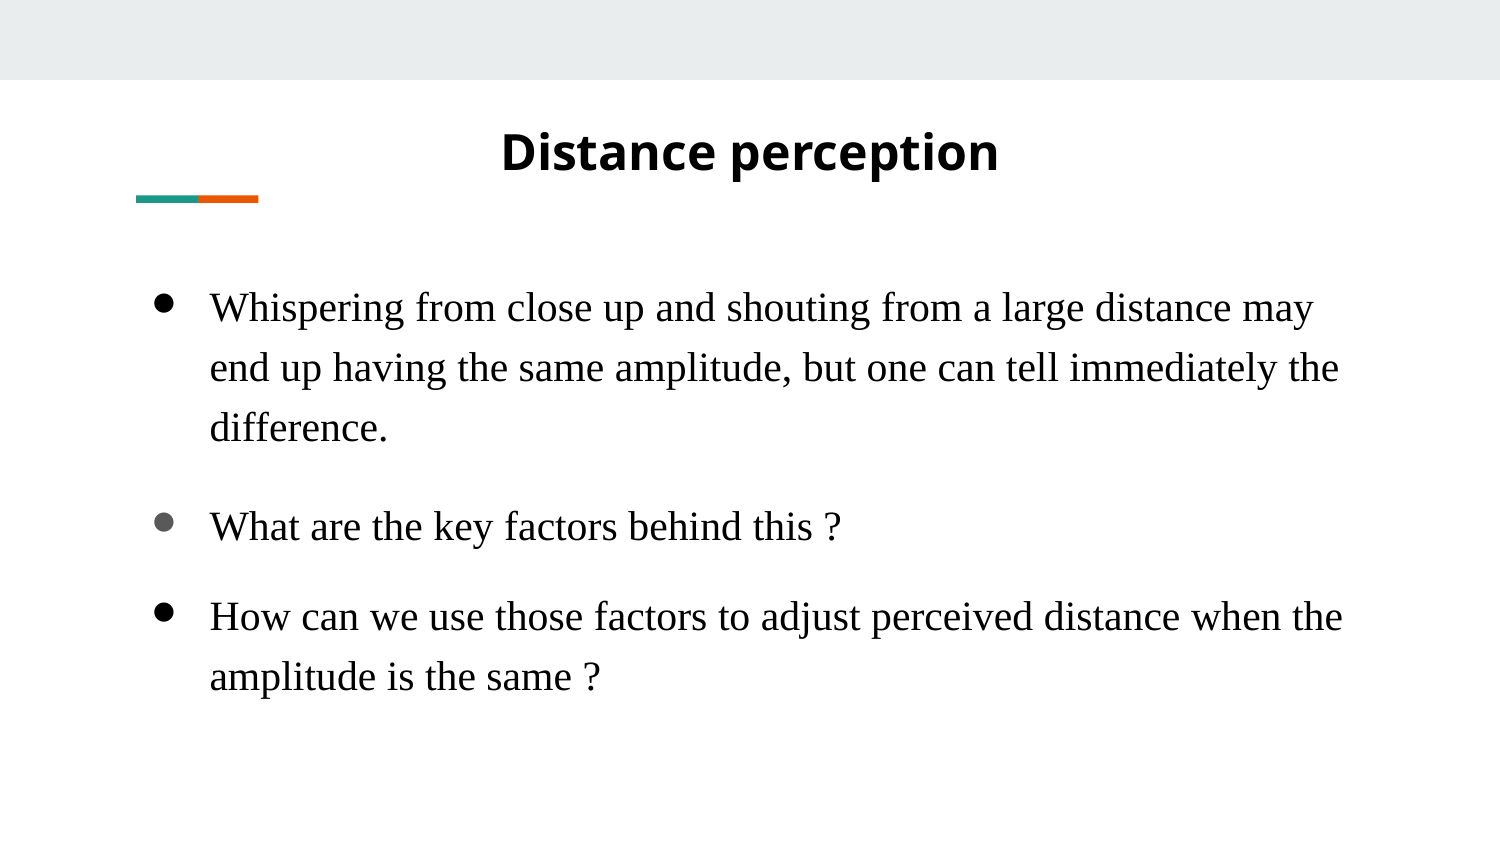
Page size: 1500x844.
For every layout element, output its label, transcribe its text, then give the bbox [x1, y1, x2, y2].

title Distance perception [119, 105, 1381, 196]
list Whispering from close up and shouting from a large distance may end up having the same amplitude, but one can tell immediately the difference. What are the key factors behind this ? How can we use those factors to adjust perceived distance when the amplitude is the same ? [119, 255, 1381, 742]
